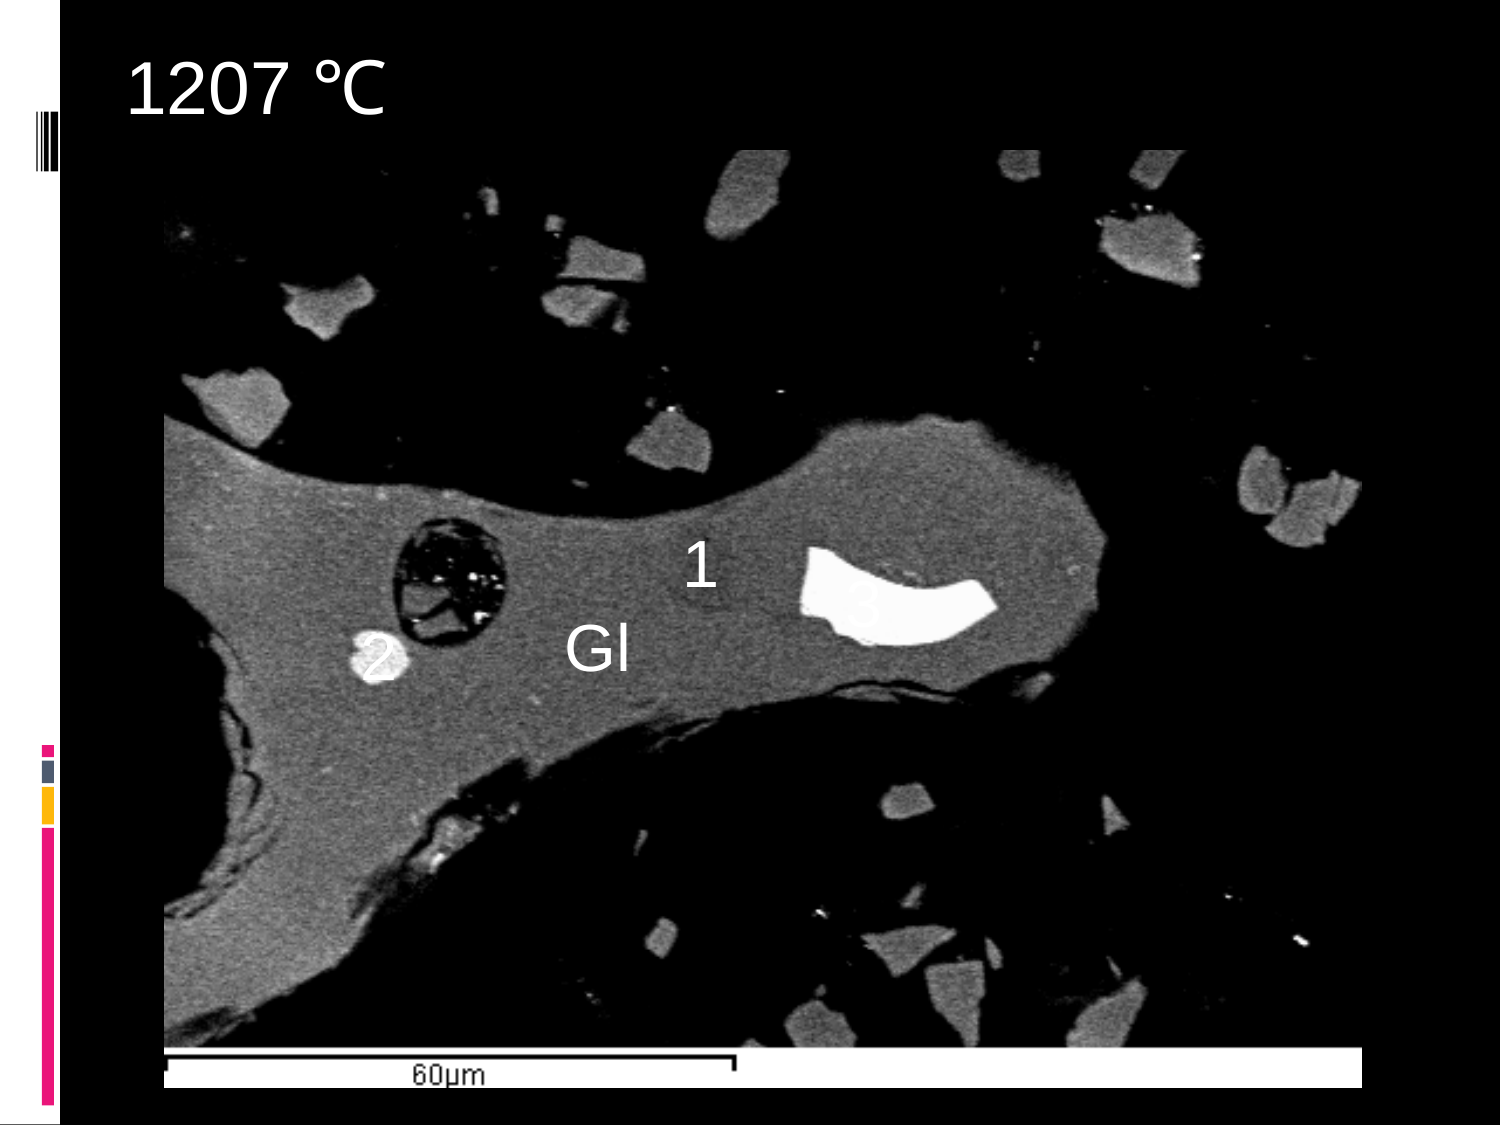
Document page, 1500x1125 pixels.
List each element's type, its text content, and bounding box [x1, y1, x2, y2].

text_box 1207 ℃ [110, 31, 403, 137]
text_box 1 [667, 513, 735, 609]
picture [164, 149, 1362, 1088]
text_box Gl [549, 597, 646, 693]
text_box 3 [830, 553, 897, 649]
text_box 2 [345, 606, 413, 701]
